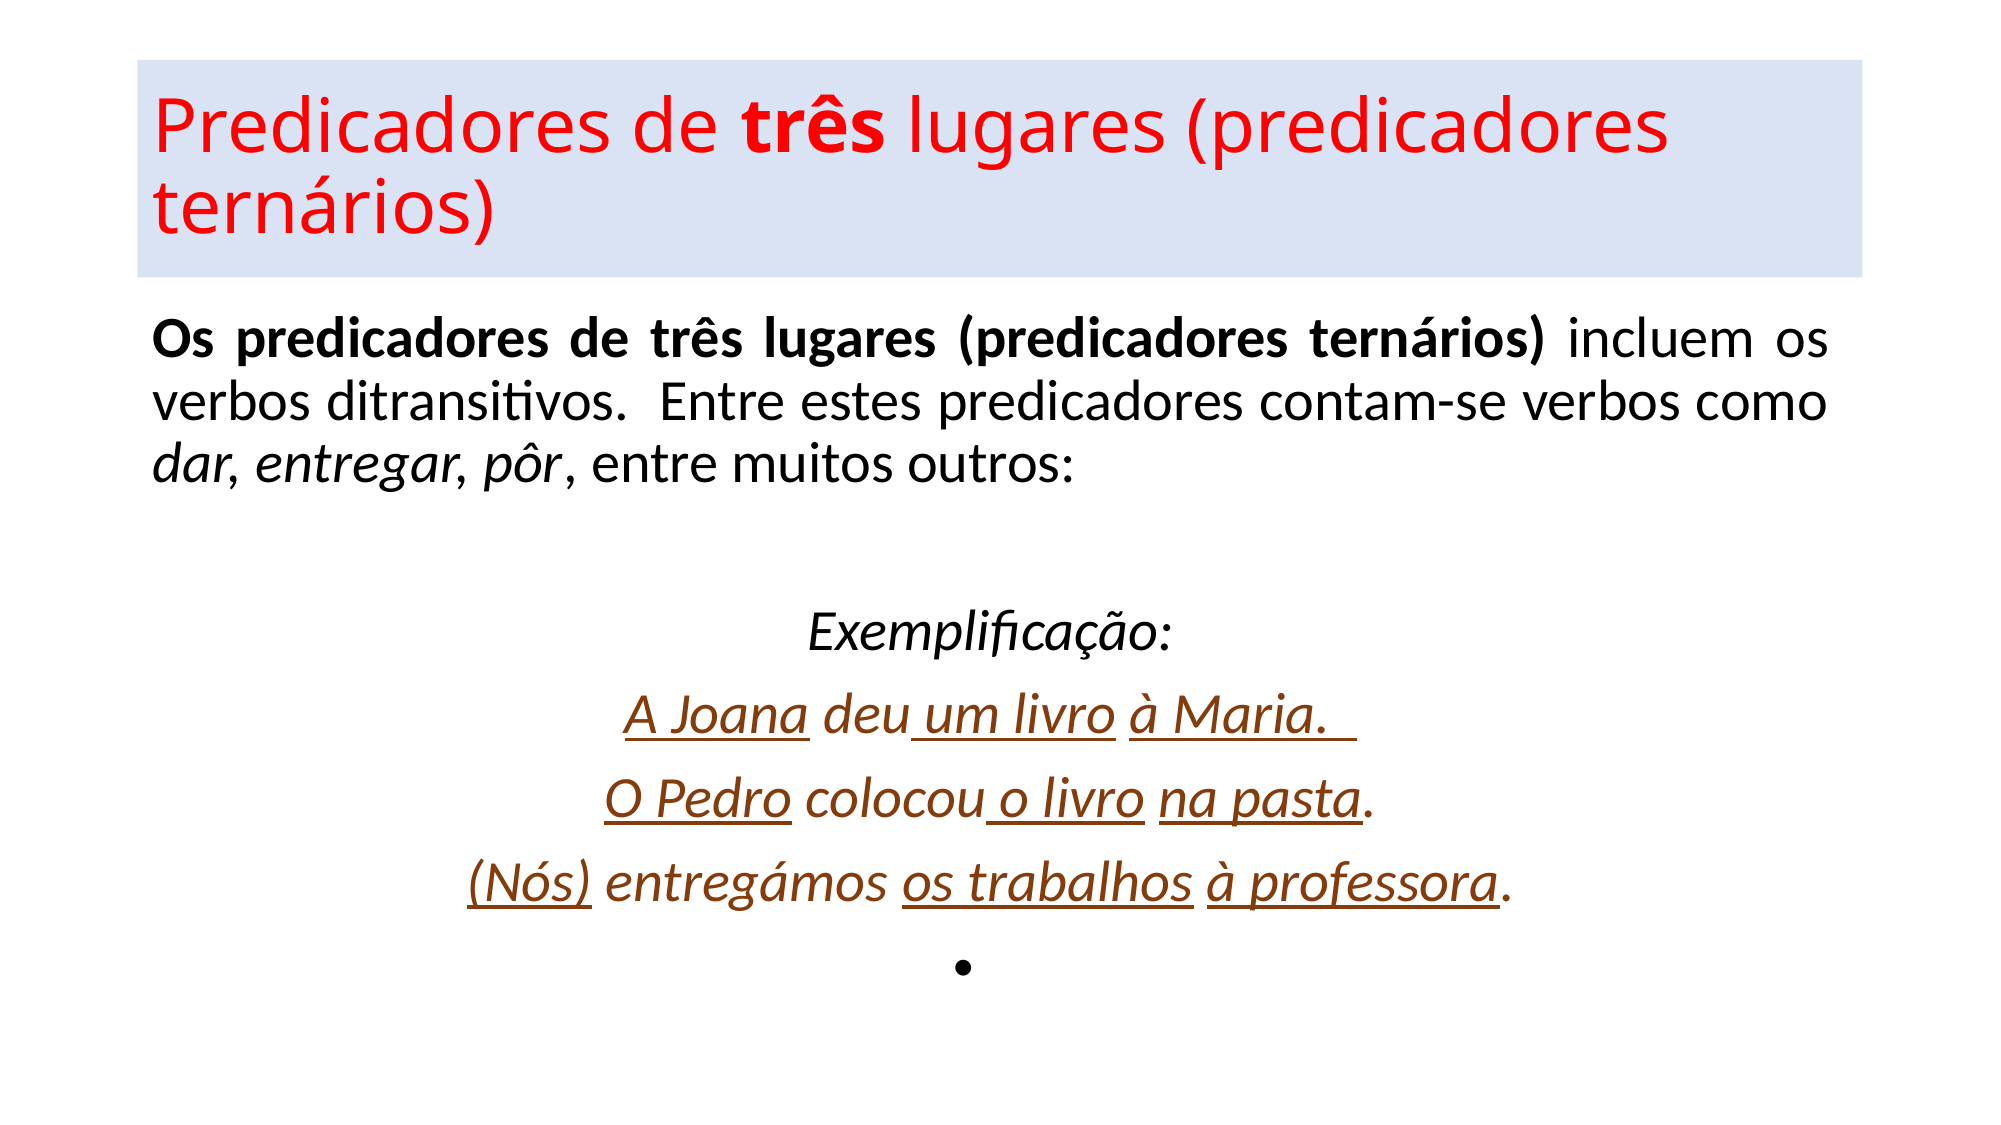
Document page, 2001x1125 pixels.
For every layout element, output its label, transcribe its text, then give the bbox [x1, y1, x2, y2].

title Predicadores de três lugares (predicadores ternários) [137, 59, 1863, 278]
list Os predicadores de três lugares (predicadores ternários) incluem os verbos ditransitivos. Entre estes predicadores contam-se verbos como dar, entregar, pôr, entre muitos outros: Exemplificação: A Joana deu um livro à Maria. O Pedro colocou o livro na pasta. (Nós) entregámos os trabalhos à professora. [137, 299, 1863, 1014]
